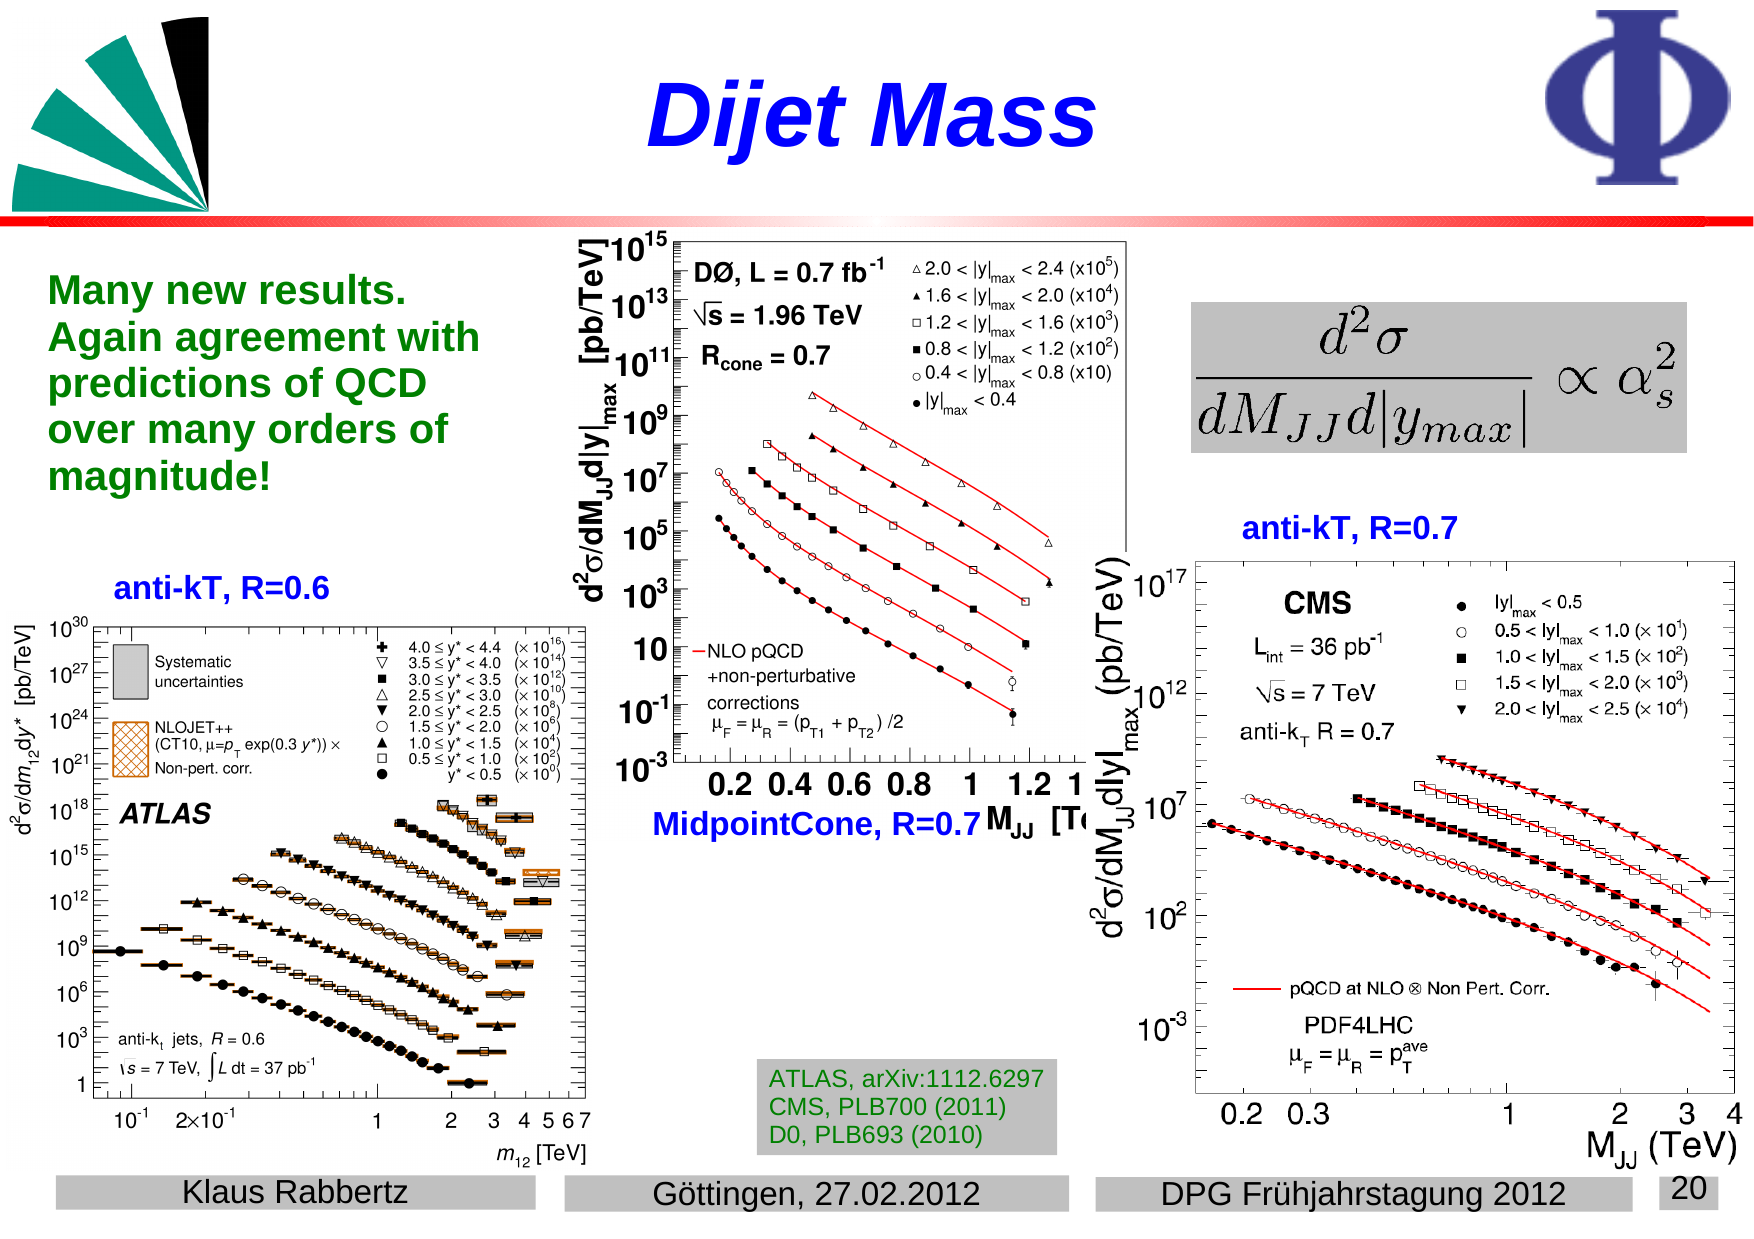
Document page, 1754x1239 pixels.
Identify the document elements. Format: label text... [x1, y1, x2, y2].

picture [1545, 10, 1731, 185]
picture [6, 229, 1745, 1174]
text_box ATLAS, arXiv:1112.6297 CMS, PLB700 (2011) D0, PLB693 (2010) [756, 1059, 1057, 1156]
text_box Many new results. Again agreement with predictions of QCD over many orders of magnitude! [35, 260, 495, 506]
text_box anti-kT, R=0.7 [1230, 503, 1471, 552]
picture [1191, 301, 1687, 454]
picture [12, 17, 209, 214]
text_box anti-kT, R=0.6 [101, 563, 343, 611]
title Dijet Mass [220, 16, 1525, 213]
text_box MidpointCone, R=0.7 [640, 799, 994, 849]
